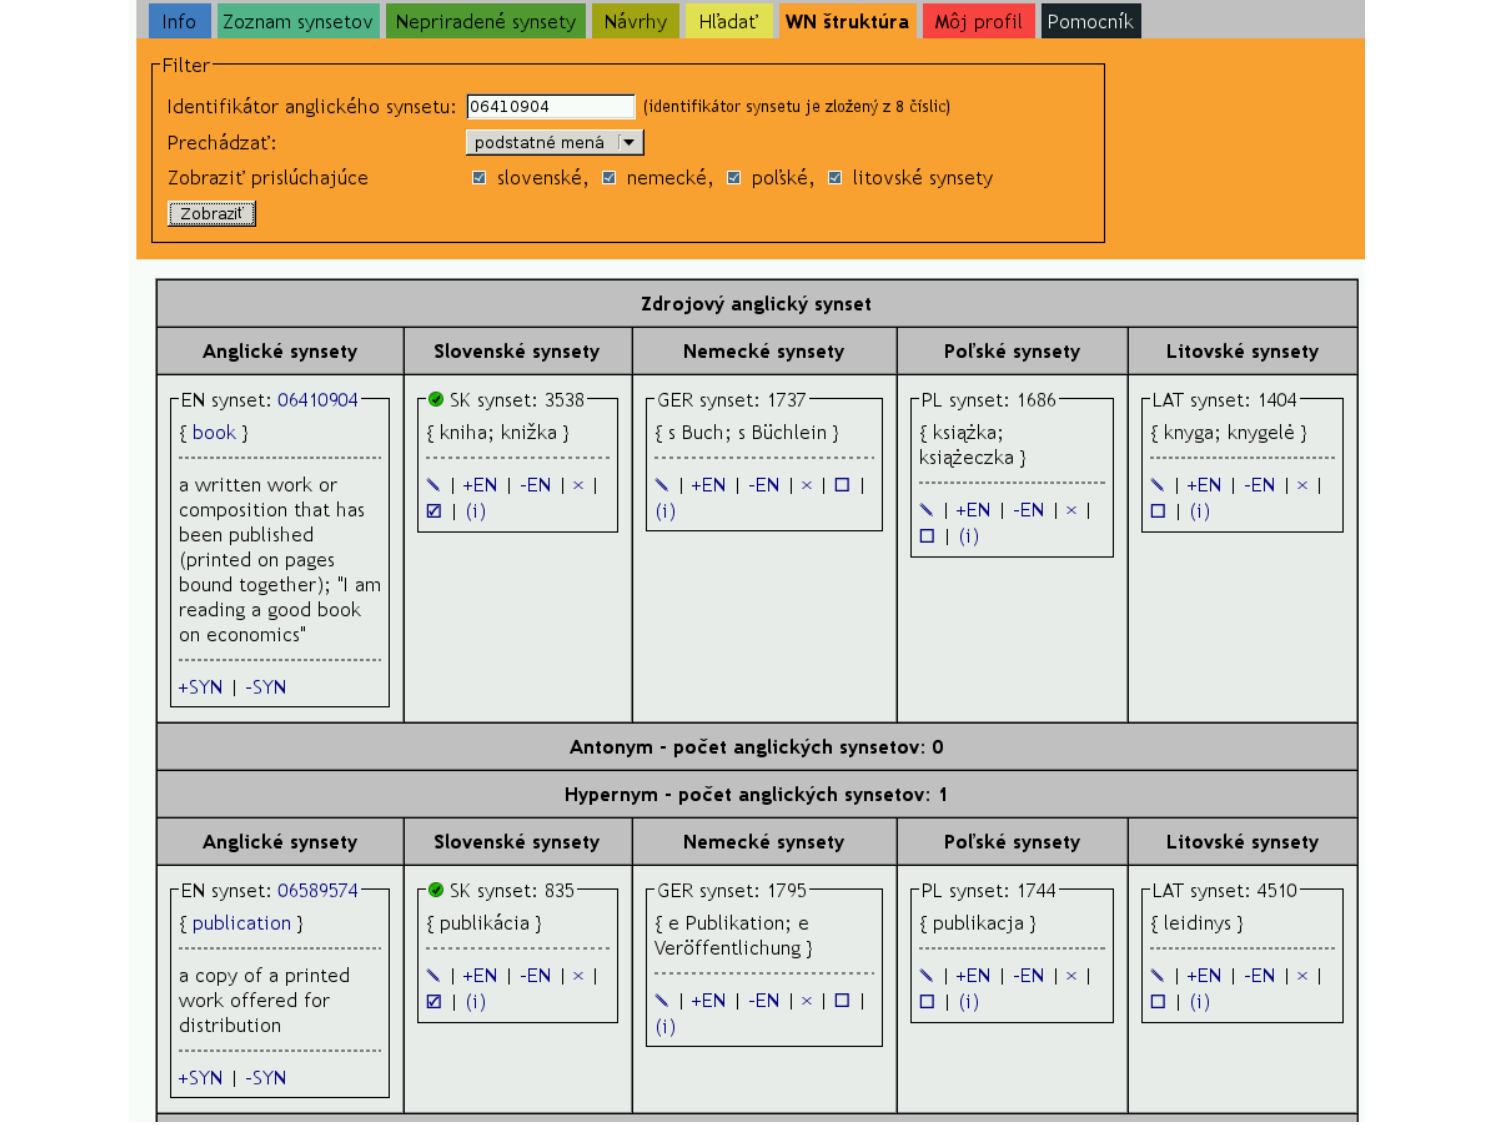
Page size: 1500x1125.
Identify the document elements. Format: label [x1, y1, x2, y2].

picture [129, 0, 1365, 1122]
